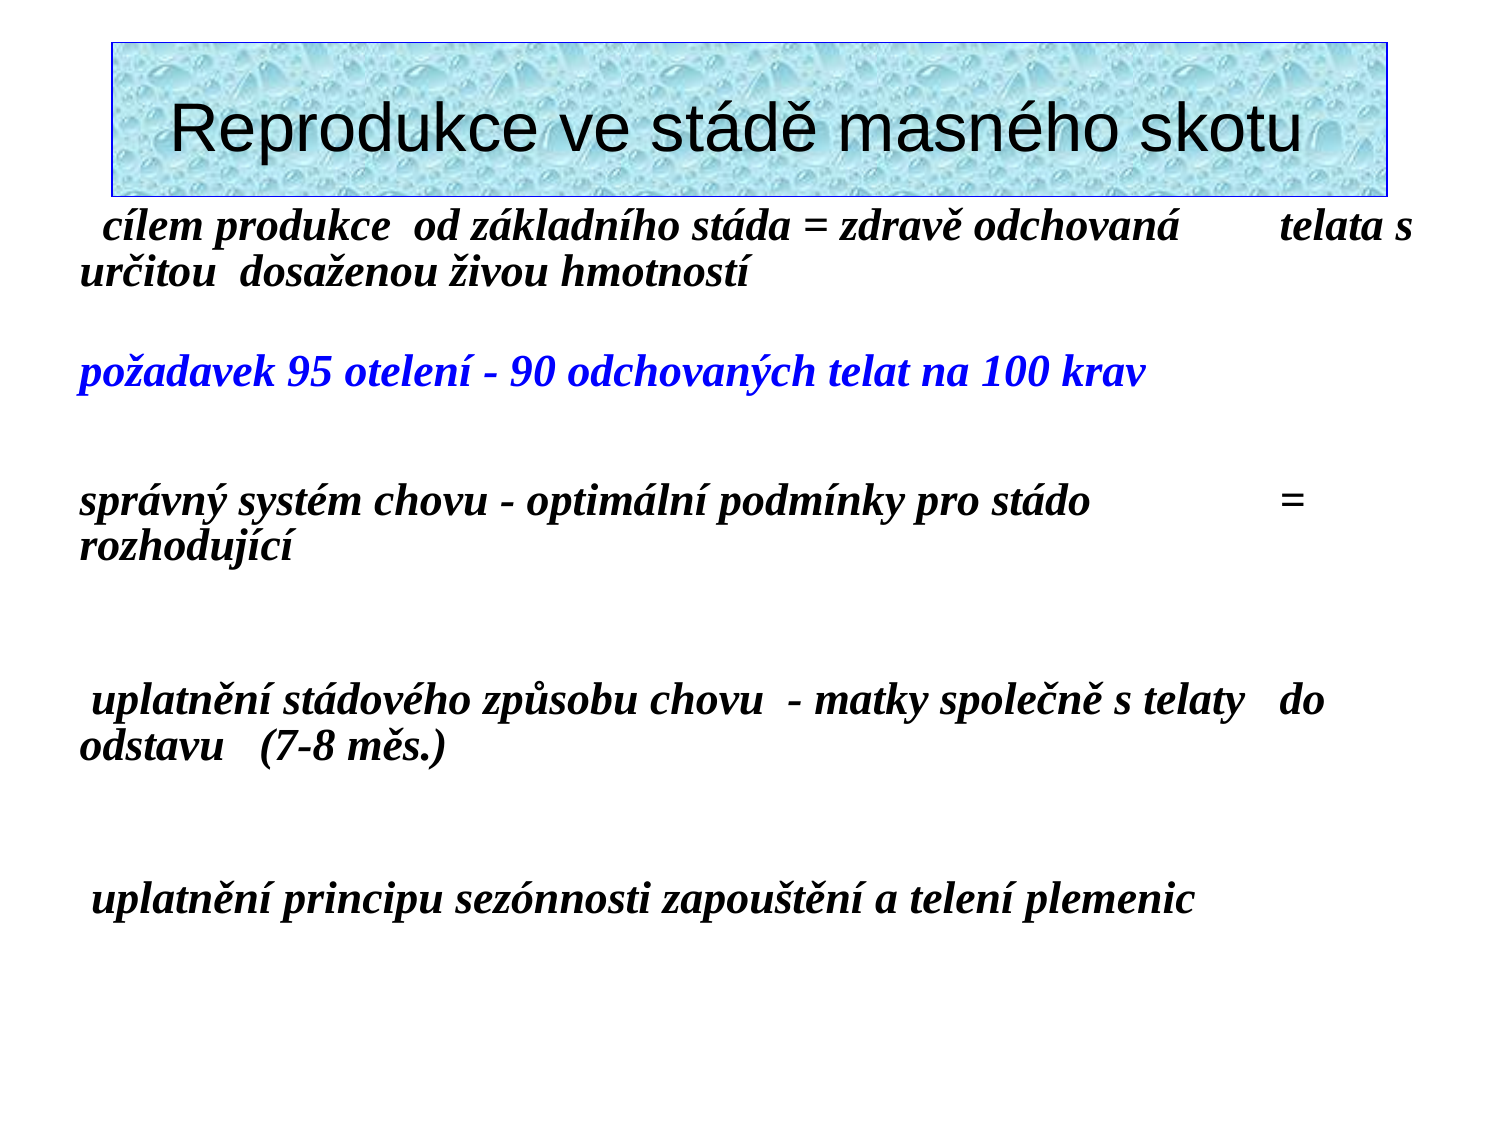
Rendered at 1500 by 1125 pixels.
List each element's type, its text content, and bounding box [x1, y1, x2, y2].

title Reprodukce ve stádě masného skotu [112, 42, 1388, 197]
text_box cílem produkce od základního stáda = zdravě odchovaná telata s určitou dosaženou živou hmotností požadavek 95 otelení - 90 odchovaných telat na 100 krav správný systém chovu - optimální podmínky pro stádo = rozhodující uplatnění stádového způsobu chovu - matky společně s telaty do odstavu (7-8 měs.) uplatnění principu sezónnosti zapouštění a telení plemenic [64, 196, 1447, 1012]
